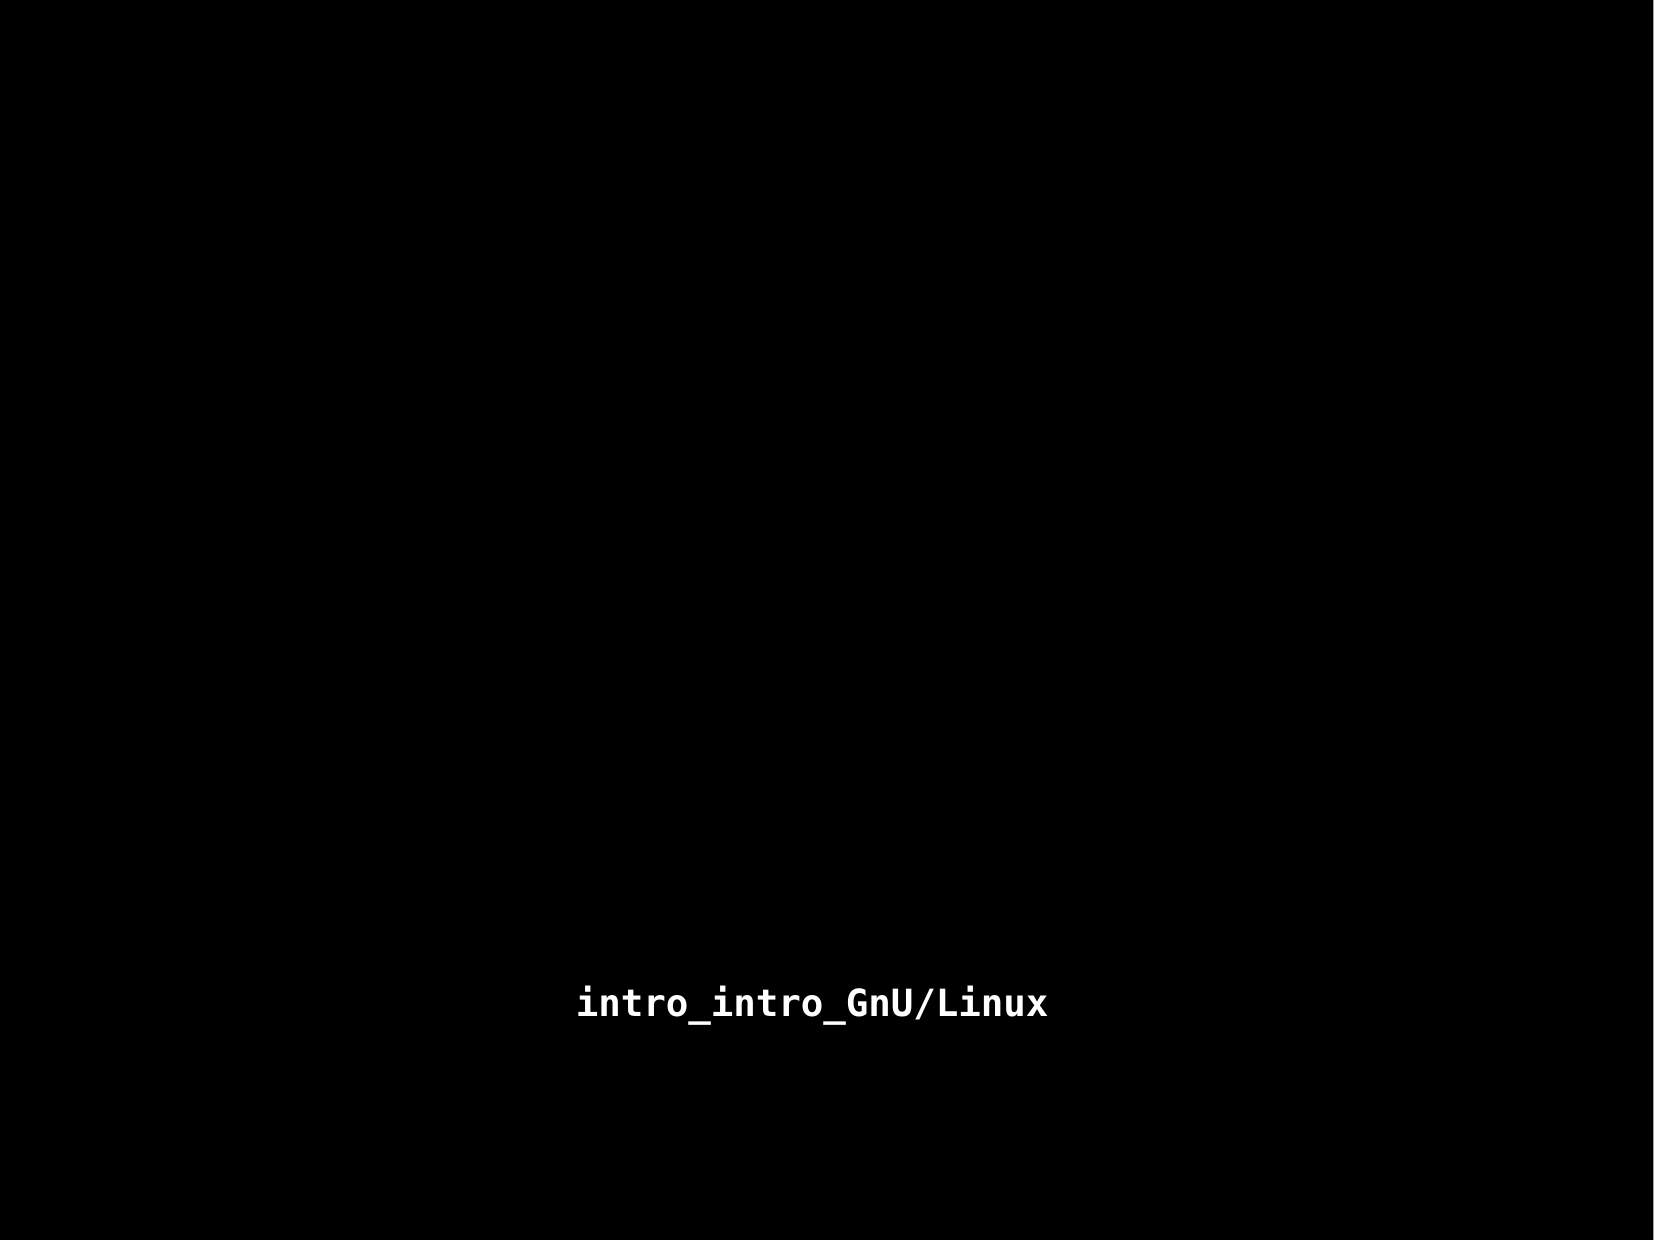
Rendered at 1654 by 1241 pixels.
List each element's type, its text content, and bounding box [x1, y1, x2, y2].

text_box intro_intro_GnU/Linux [561, 974, 1064, 1080]
